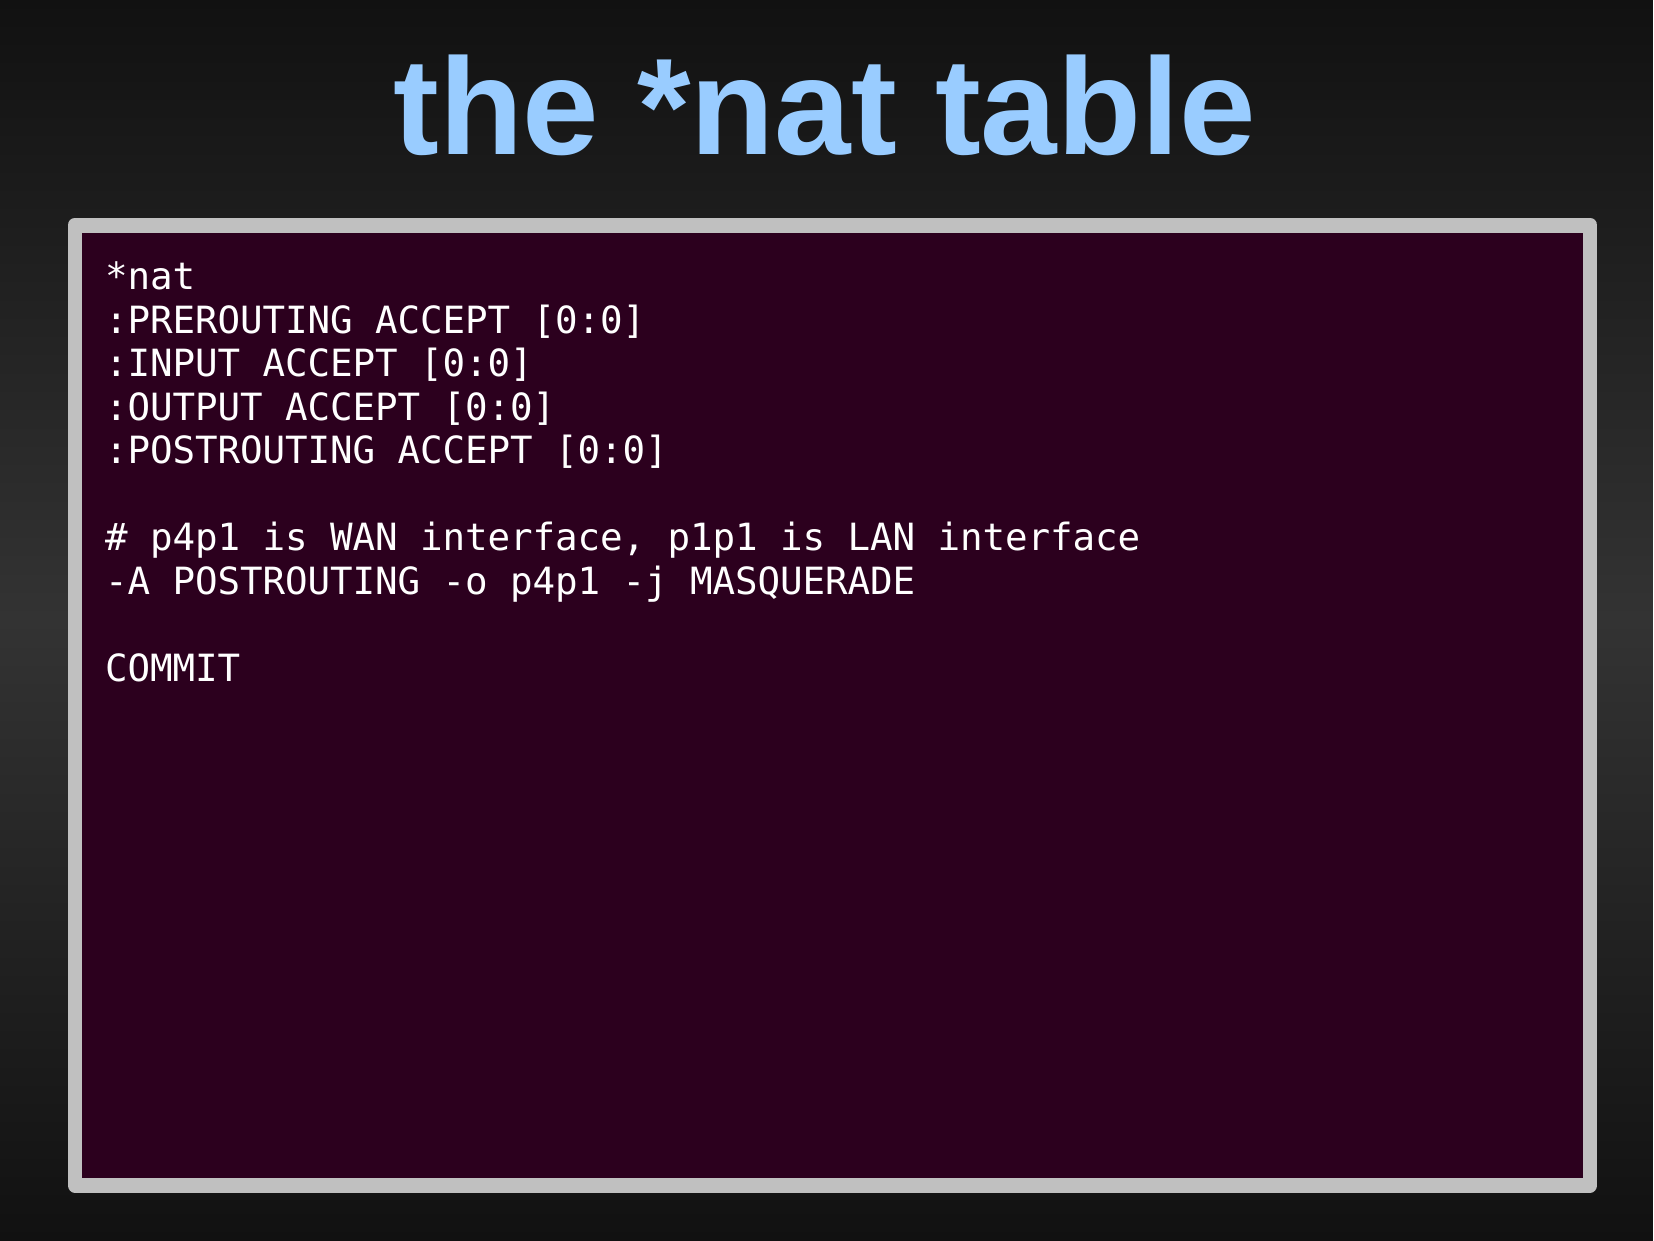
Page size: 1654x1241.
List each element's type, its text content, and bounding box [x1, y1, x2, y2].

title the *nat table [0, 2, 1651, 211]
list *nat :PREROUTING ACCEPT [0:0] :INPUT ACCEPT [0:0] :OUTPUT ACCEPT [0:0] :POSTROUTING ACCEPT [0:0] # p4p1 is WAN interface, p1p1 is LAN interface -A POSTROUTING -o p4p1 -j MASQUERADE COMMIT [75, 225, 1591, 1186]
